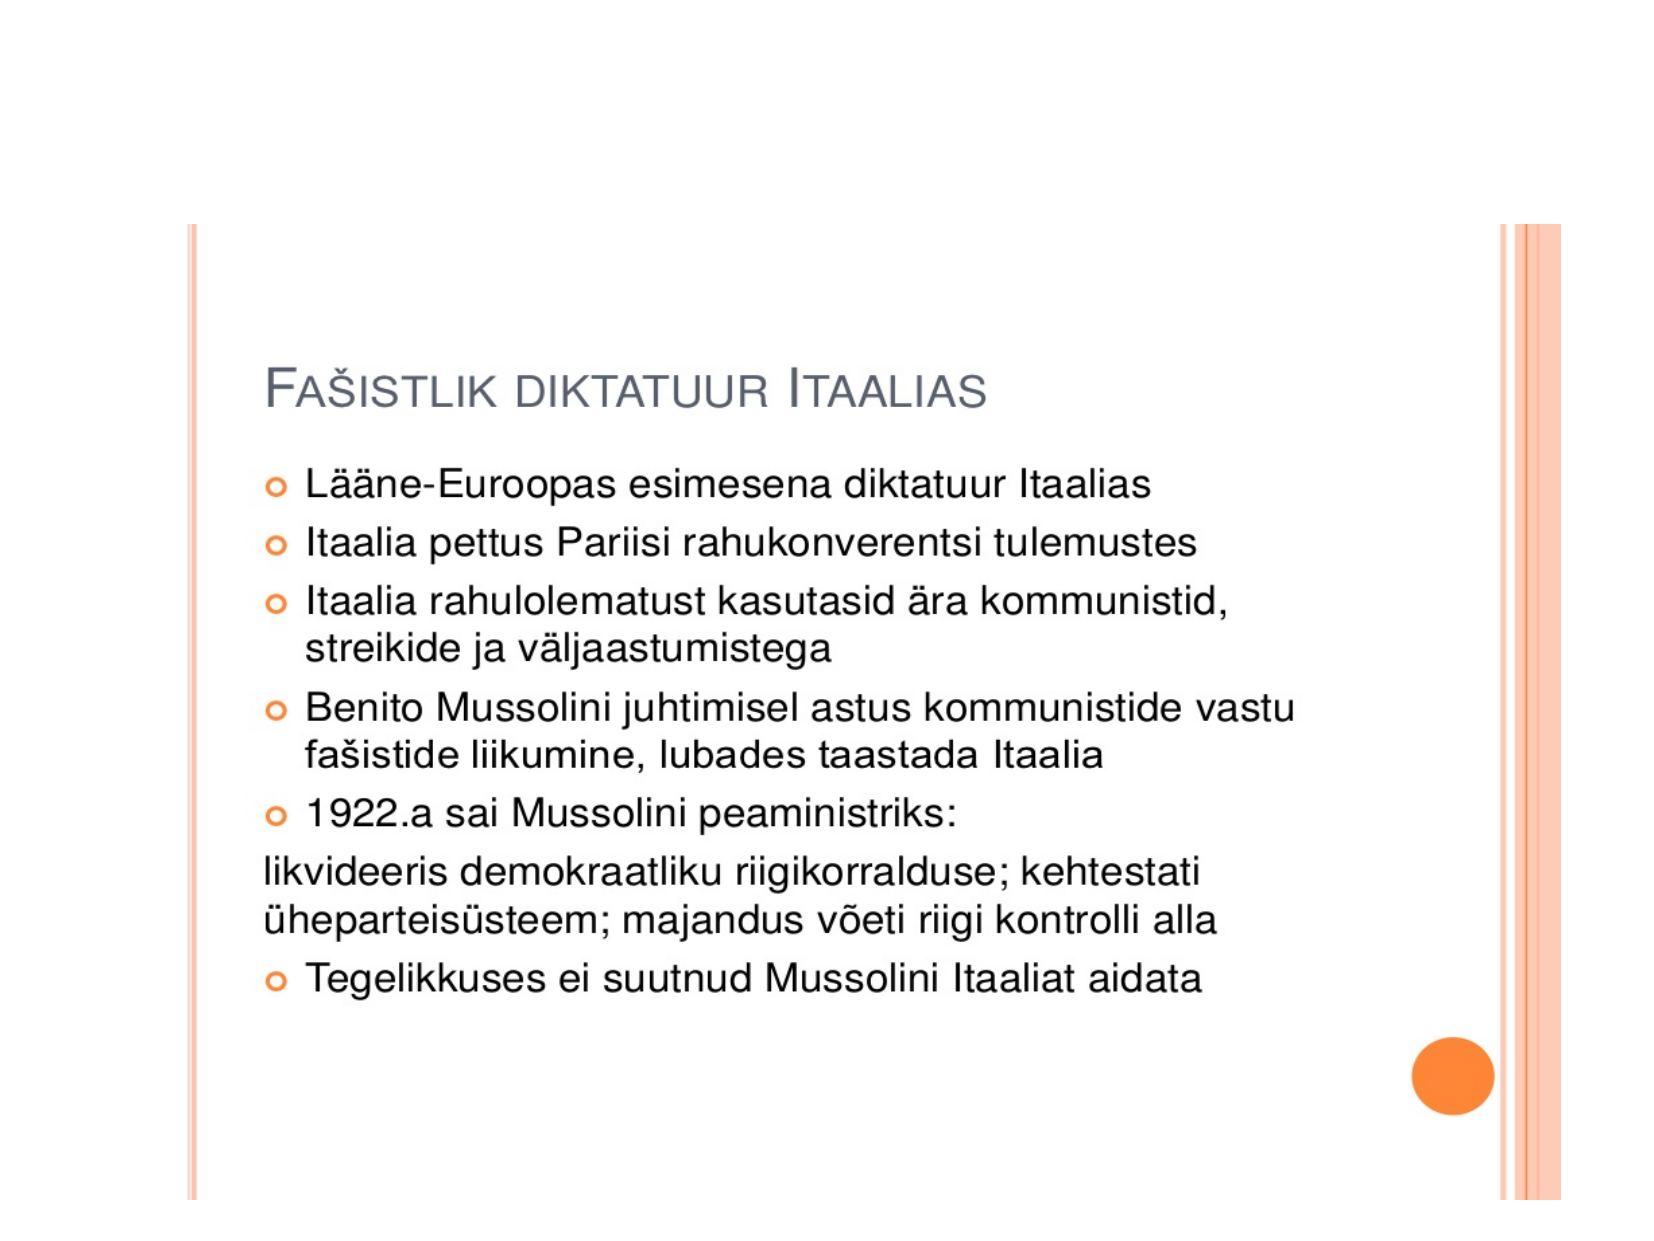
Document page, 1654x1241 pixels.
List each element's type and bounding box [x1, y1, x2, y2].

picture [181, 224, 1561, 1201]
